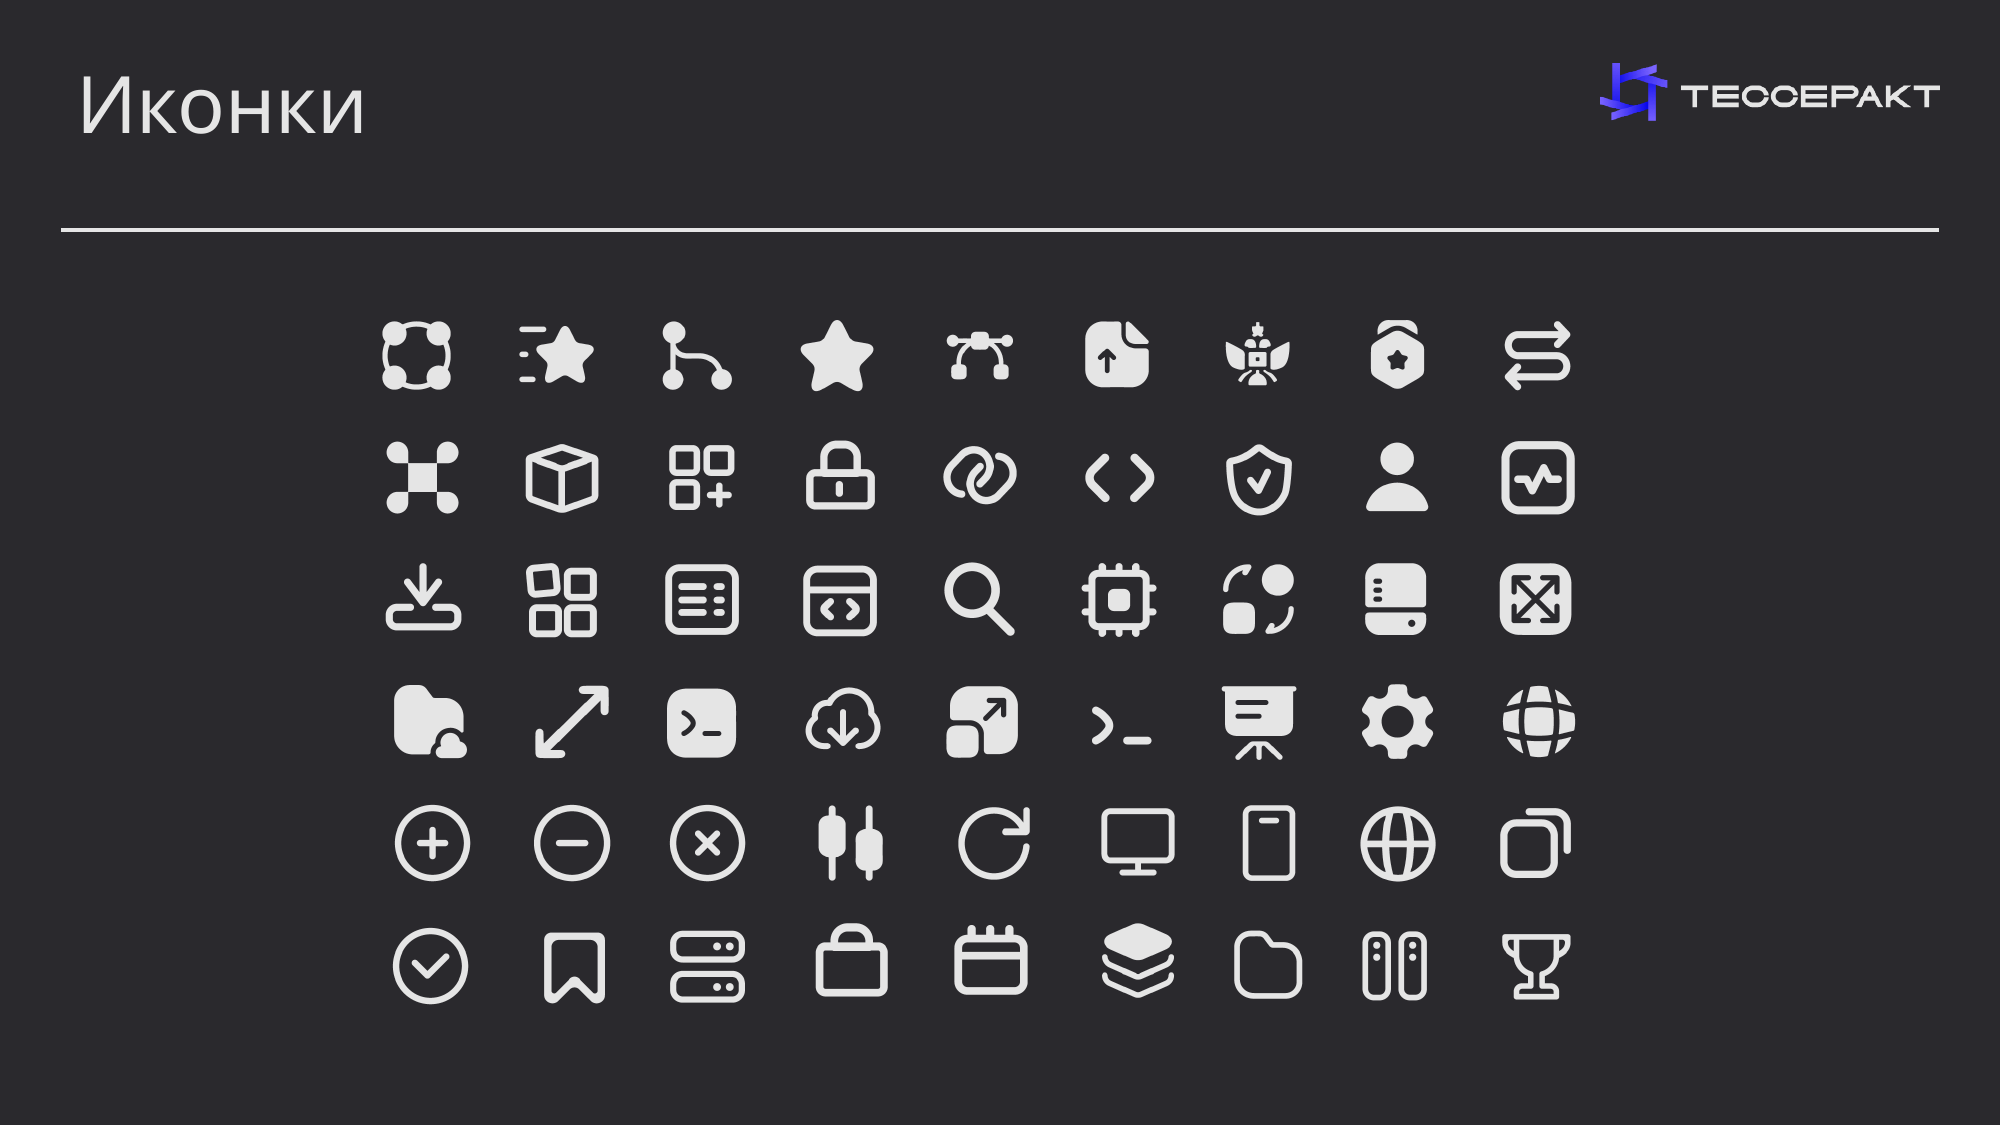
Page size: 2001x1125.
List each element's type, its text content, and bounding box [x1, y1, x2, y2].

picture [955, 803, 1034, 883]
picture [668, 803, 747, 883]
picture [1228, 803, 1308, 883]
picture [668, 926, 747, 1006]
picture [377, 316, 456, 396]
picture [384, 560, 463, 639]
picture [1358, 803, 1438, 883]
picture [662, 682, 741, 761]
picture [1357, 560, 1436, 639]
picture [1496, 926, 1575, 1006]
picture [1228, 926, 1308, 1006]
picture [1600, 63, 1940, 121]
picture [940, 437, 1020, 516]
picture [391, 682, 470, 761]
picture [532, 803, 612, 883]
picture [391, 926, 470, 1006]
picture [1496, 560, 1575, 639]
picture [812, 803, 891, 883]
picture [801, 437, 880, 516]
picture [535, 926, 614, 1006]
picture [1089, 682, 1169, 761]
picture [1218, 560, 1298, 639]
picture [393, 803, 472, 883]
picture [662, 438, 741, 517]
picture [523, 560, 602, 639]
picture [1358, 316, 1437, 396]
picture [1098, 803, 1178, 883]
picture [1498, 316, 1577, 396]
title Иконки [60, 63, 1445, 159]
picture [797, 316, 877, 396]
picture [937, 316, 1017, 396]
picture [812, 920, 891, 1000]
picture [1356, 926, 1435, 1006]
picture [1358, 439, 1438, 518]
picture [383, 438, 462, 517]
picture [1498, 438, 1577, 517]
picture [1080, 437, 1159, 516]
picture [1496, 803, 1575, 883]
picture [1219, 439, 1299, 518]
picture [522, 437, 602, 517]
picture [1499, 682, 1579, 761]
picture [532, 682, 612, 761]
picture [800, 560, 880, 639]
picture [942, 682, 1021, 761]
picture [662, 560, 742, 639]
picture [1358, 682, 1437, 761]
picture [803, 682, 883, 761]
picture [657, 316, 737, 396]
picture [951, 920, 1031, 1000]
picture [1219, 682, 1299, 761]
picture [1098, 920, 1178, 1000]
picture [1218, 316, 1297, 396]
picture [1077, 316, 1157, 396]
picture [517, 316, 596, 396]
picture [1079, 560, 1159, 639]
picture [940, 560, 1019, 639]
